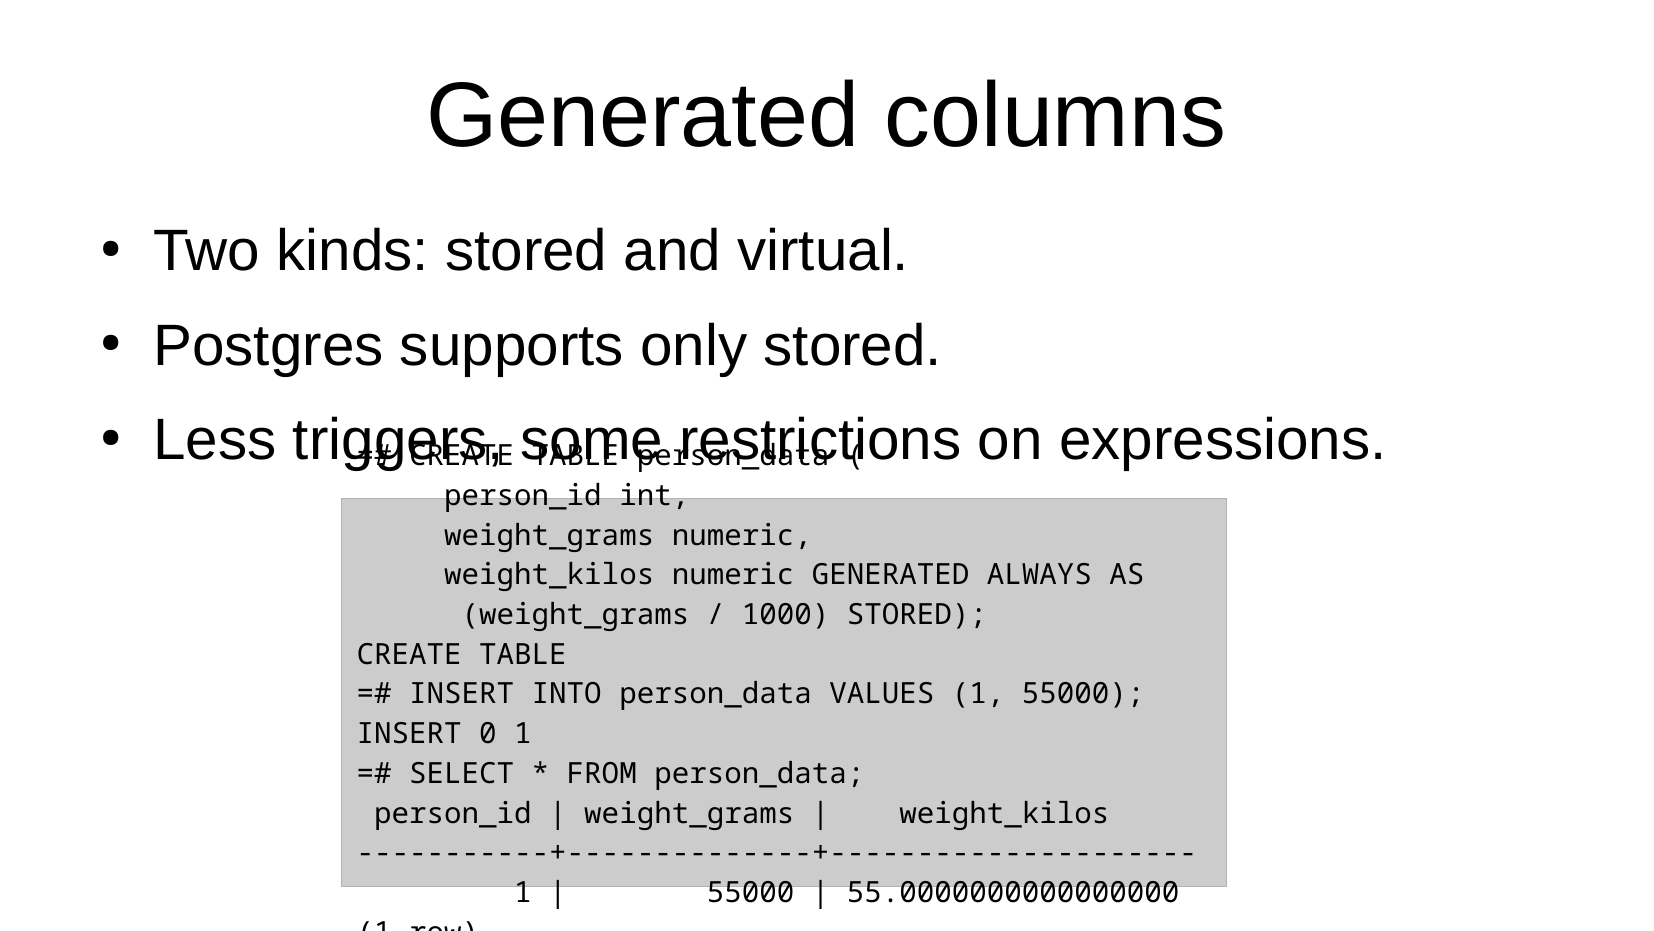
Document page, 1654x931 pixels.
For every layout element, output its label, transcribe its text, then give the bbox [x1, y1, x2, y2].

list Two kinds: stored and virtual. Postgres supports only stored. Less triggers, some restrictions on expressions. [82, 217, 1571, 758]
title Generated columns [82, 37, 1571, 193]
text_box =# CREATE TABLE person_data ( person_id int, weight_grams numeric, weight_kilos numeric GENERATED ALWAYS AS (weight_grams / 1000) STORED); CREATE TABLE =# INSERT INTO person_data VALUES (1, 55000); INSERT 0 1 =# SELECT * FROM person_data; person_id | weight_grams | weight_kilos -----------+--------------+--------------------- 1 | 55000 | 55.0000000000000000 (1 row) [341, 498, 1227, 887]
